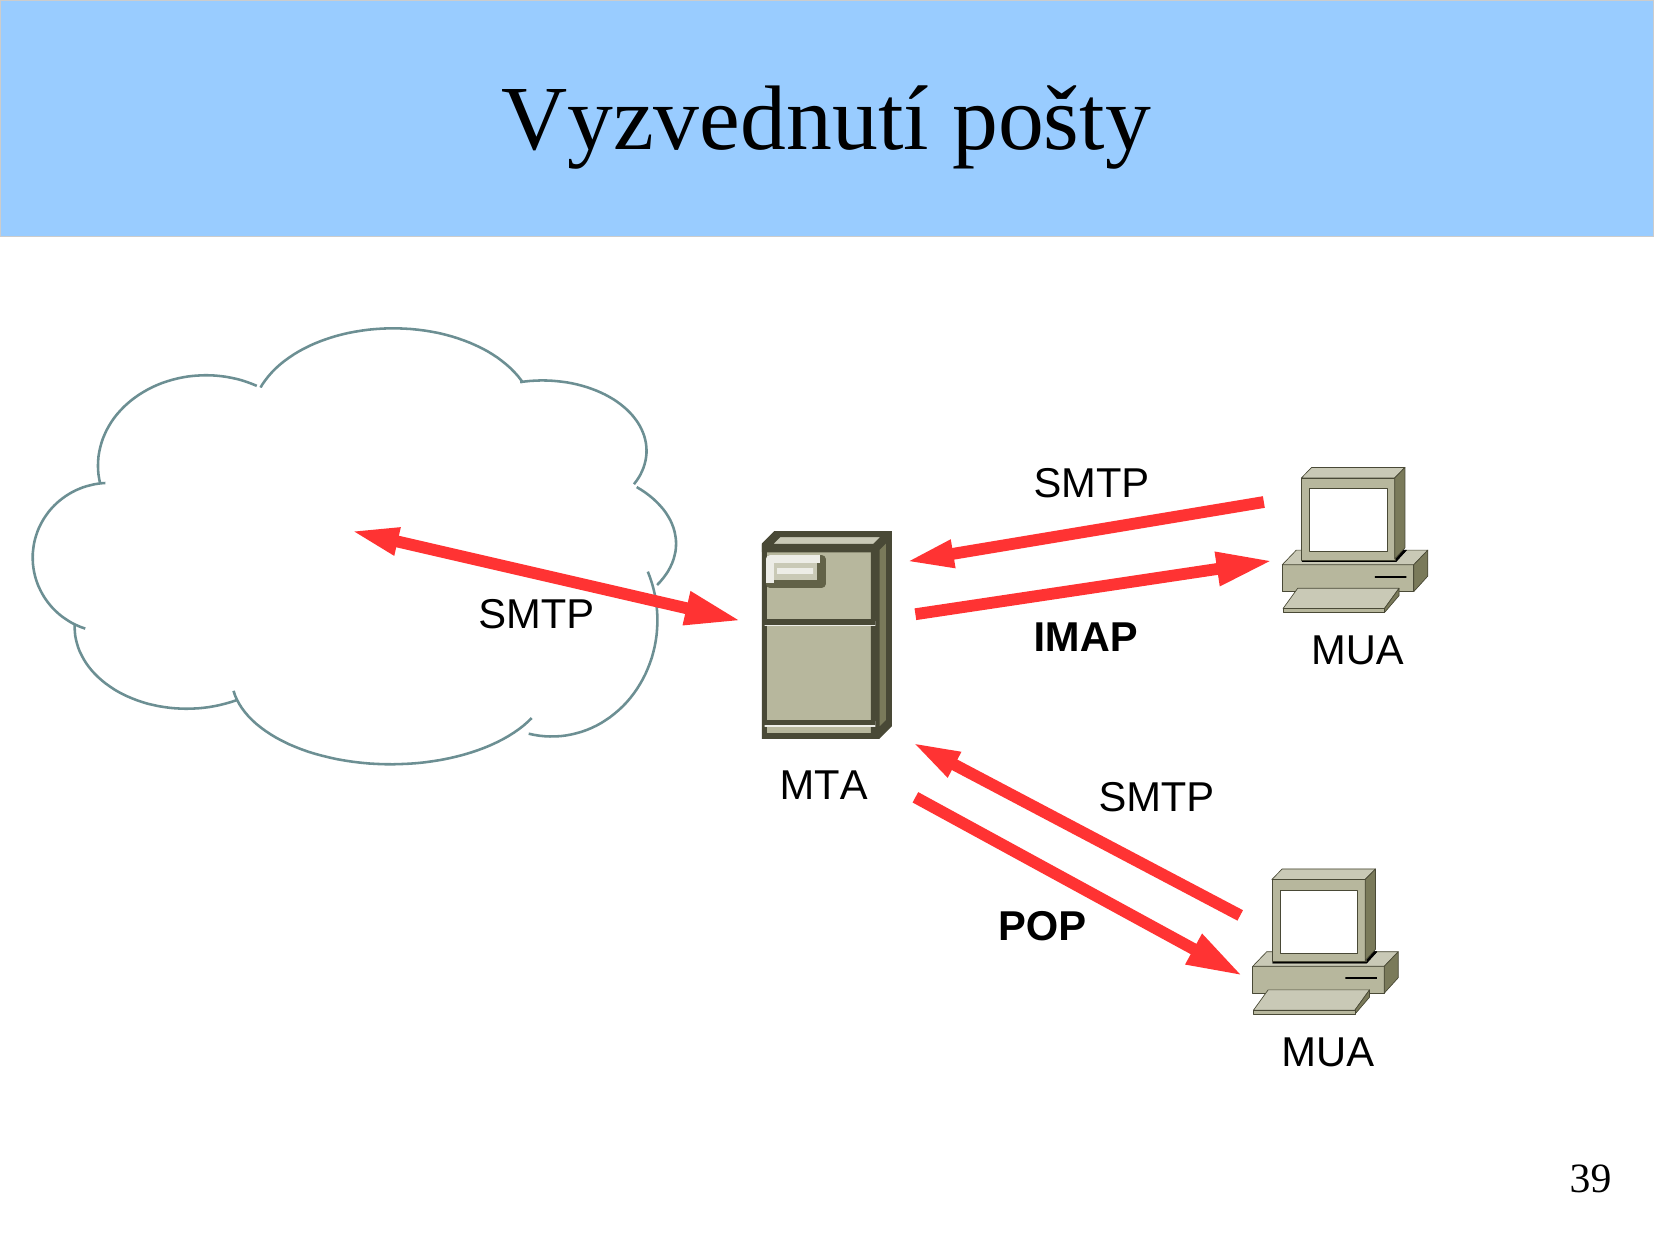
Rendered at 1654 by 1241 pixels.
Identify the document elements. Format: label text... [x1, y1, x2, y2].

picture [29, 324, 680, 768]
text_box MUA [1281, 1028, 1375, 1081]
picture [761, 531, 892, 739]
text_box SMTP [478, 590, 595, 645]
text_box SMTP [1033, 460, 1150, 514]
text_box POP [998, 903, 1087, 957]
text_box MTA [779, 761, 875, 816]
text_box IMAP [1033, 613, 1139, 668]
text_box MUA [1311, 626, 1404, 680]
picture [1252, 868, 1400, 1016]
title Vyzvednutí pošty [0, 0, 1654, 237]
picture [1281, 466, 1430, 615]
text_box SMTP [1098, 773, 1215, 828]
